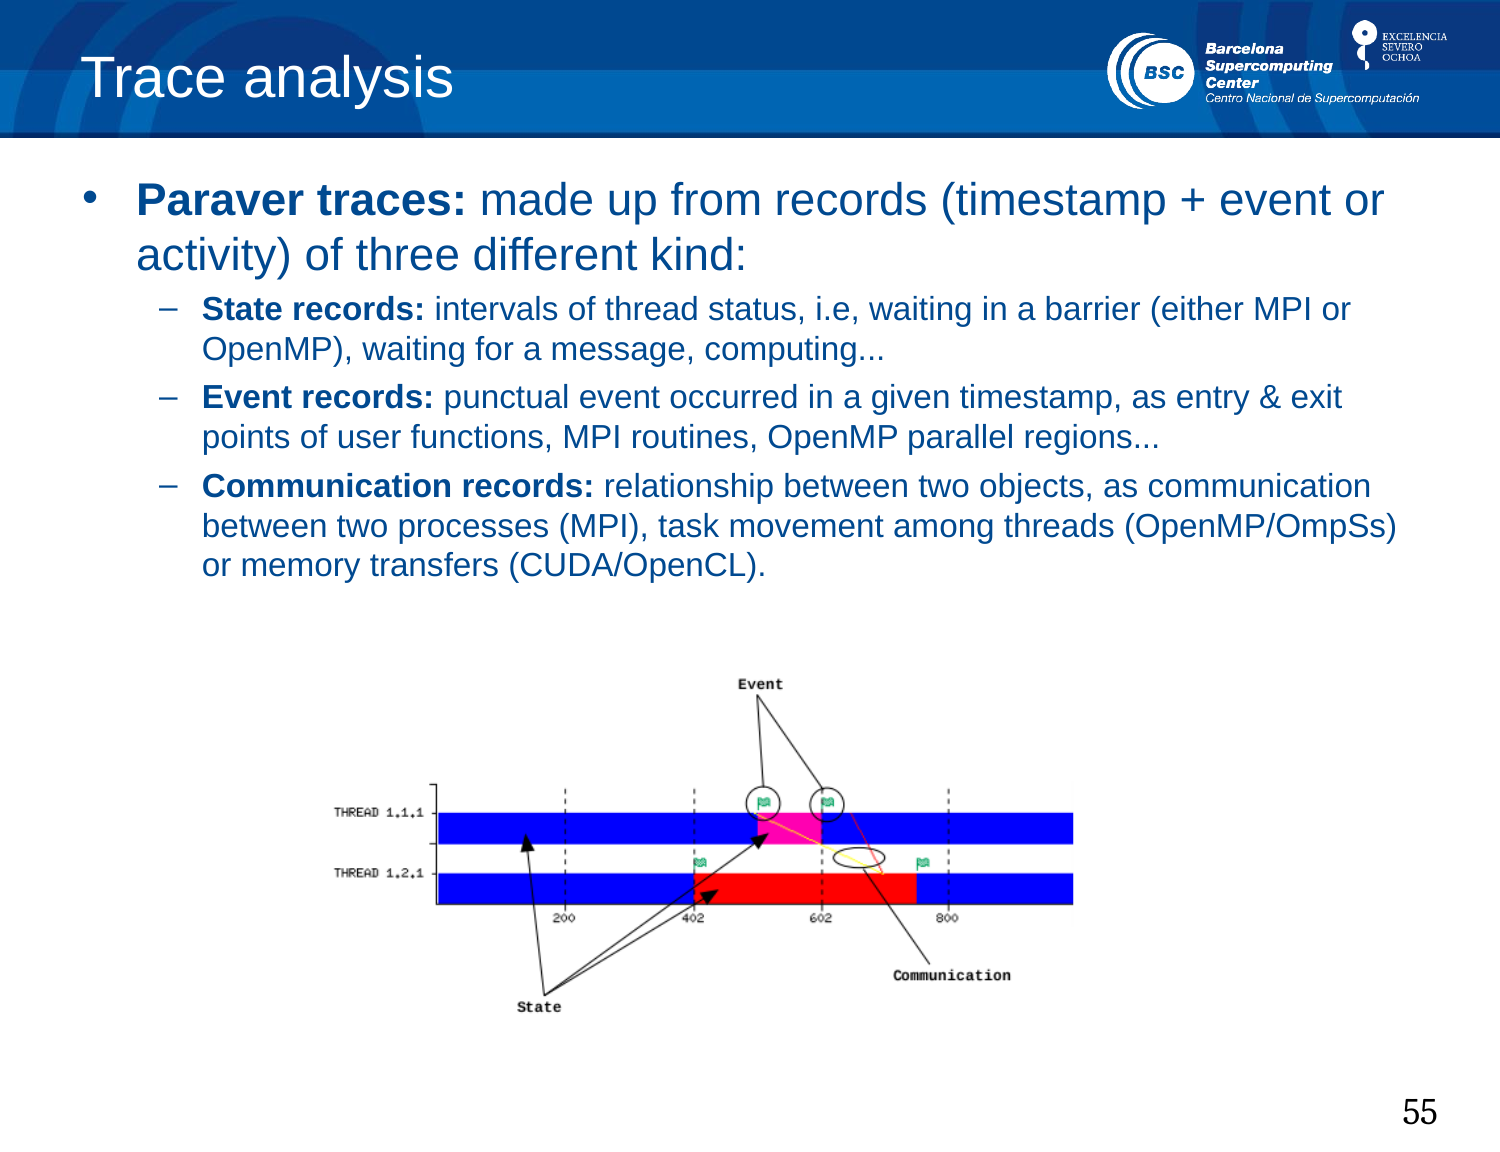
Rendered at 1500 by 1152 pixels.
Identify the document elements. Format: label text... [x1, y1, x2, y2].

list Paraver traces: made up from records (timestamp + event or activity) of three different kind: State records: intervals of thread status, i.e, waiting in a barrier (either MPI or OpenMP), waiting for a message, computing... Event records: punctual event occurred in a given timestamp, as entry & exit points of user functions, MPI routines, OpenMP parallel regions... Communication records: relationship between two objects, as communication between two processes (MPI), task movement among threads (OpenMP/OmpSs) or memory transfers (CUDA/OpenCL). [64, 161, 1432, 797]
picture [0, 0, 1500, 138]
title Trace analysis [65, 23, 1081, 138]
picture [223, 797, 1302, 1041]
